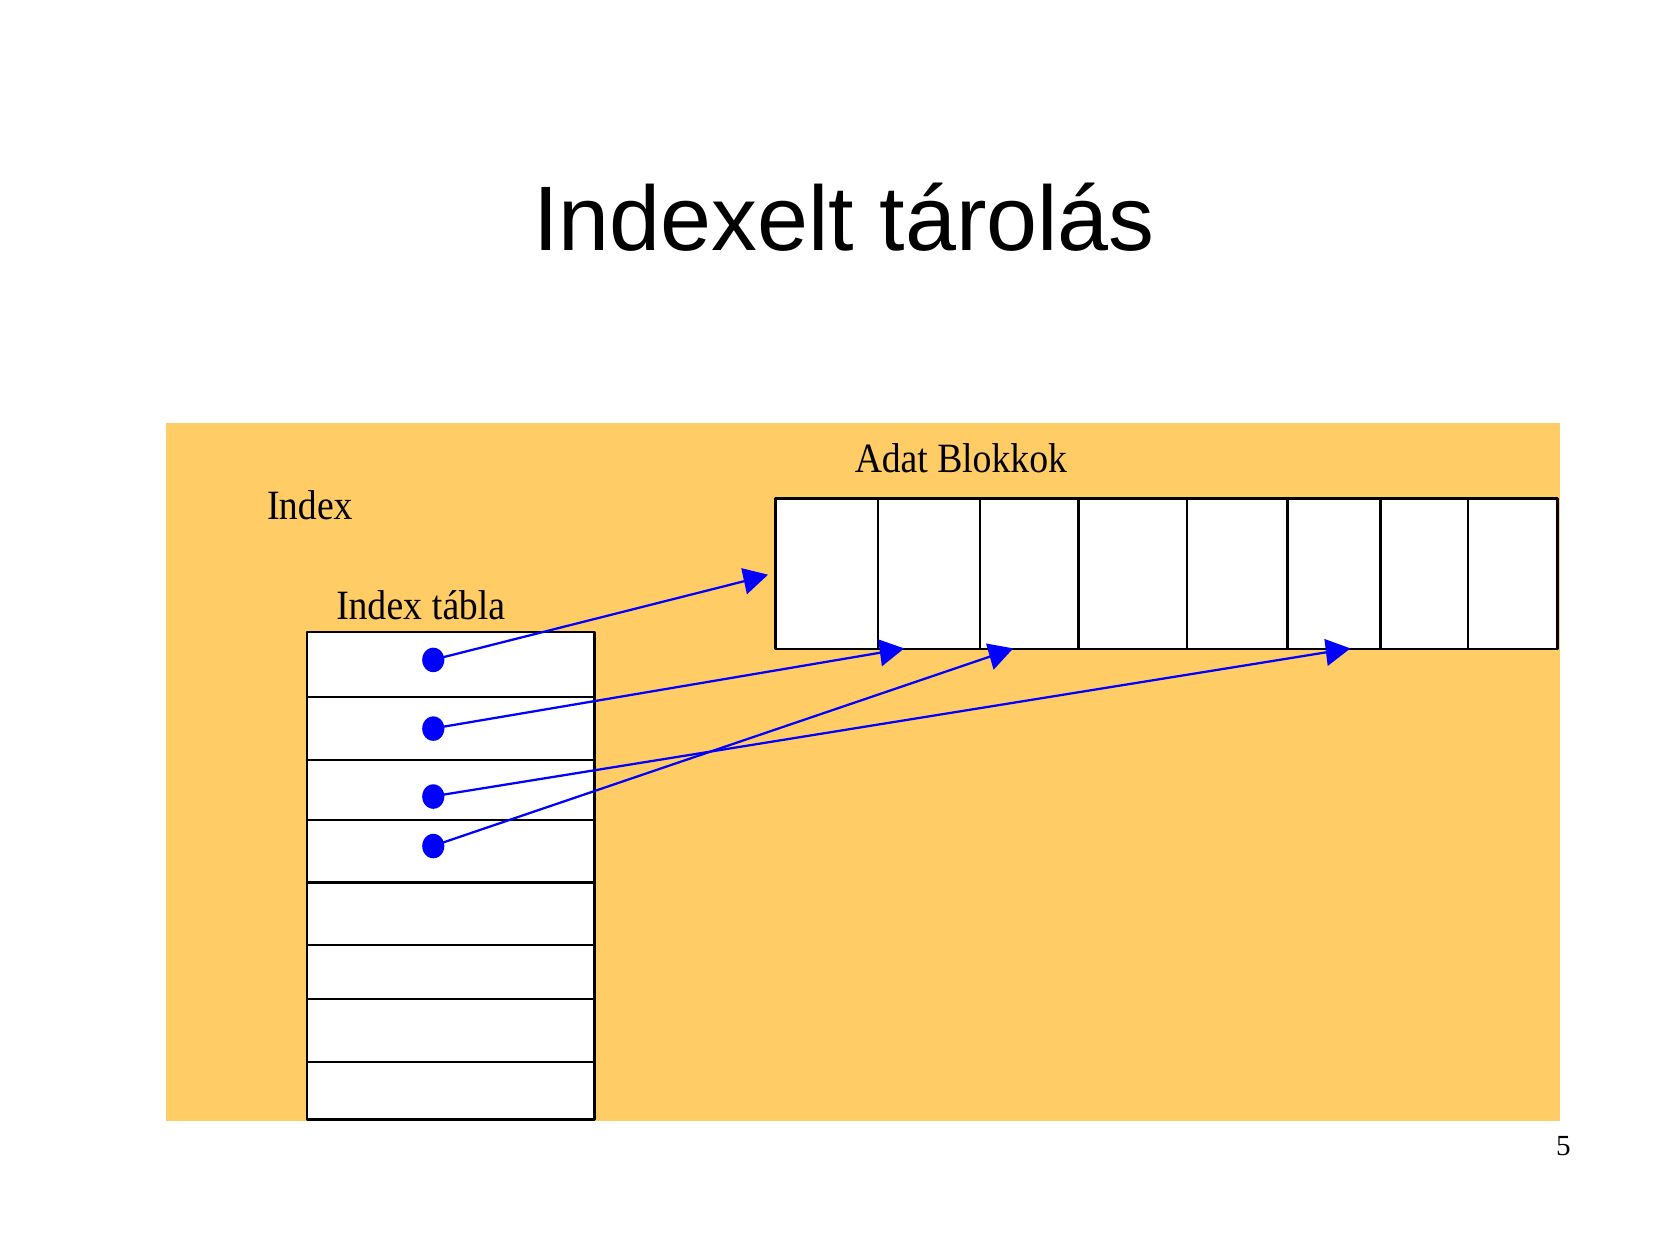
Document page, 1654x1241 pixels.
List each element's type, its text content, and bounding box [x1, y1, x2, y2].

title Indexelt tárolás [124, 110, 1530, 317]
chart [166, 423, 1560, 1121]
